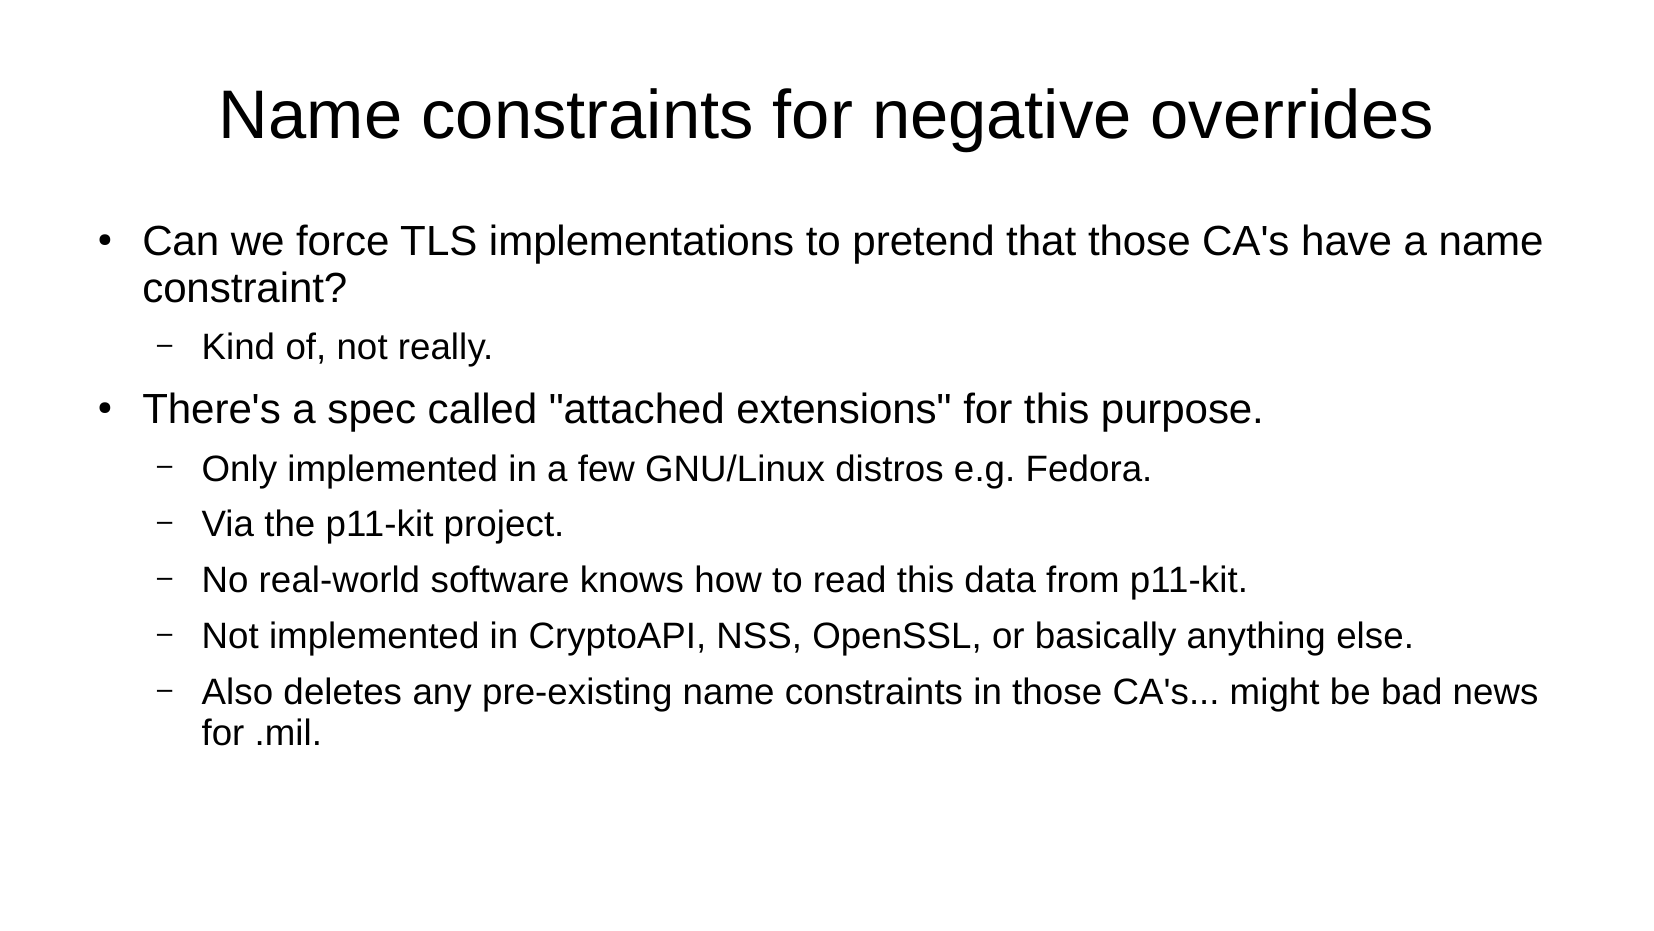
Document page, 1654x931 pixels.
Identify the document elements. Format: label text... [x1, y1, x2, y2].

list Can we force TLS implementations to pretend that those CA's have a name constraint? Kind of, not really. There's a spec called "attached extensions" for this purpose. Only implemented in a few GNU/Linux distros e.g. Fedora. Via the p11-kit project. No real-world software knows how to read this data from p11-kit. Not implemented in CryptoAPI, NSS, OpenSSL, or basically anything else. Also deletes any pre-existing name constraints in those CA's... might be bad news for .mil. [82, 217, 1571, 757]
title Name constraints for negative overrides [82, 37, 1571, 193]
